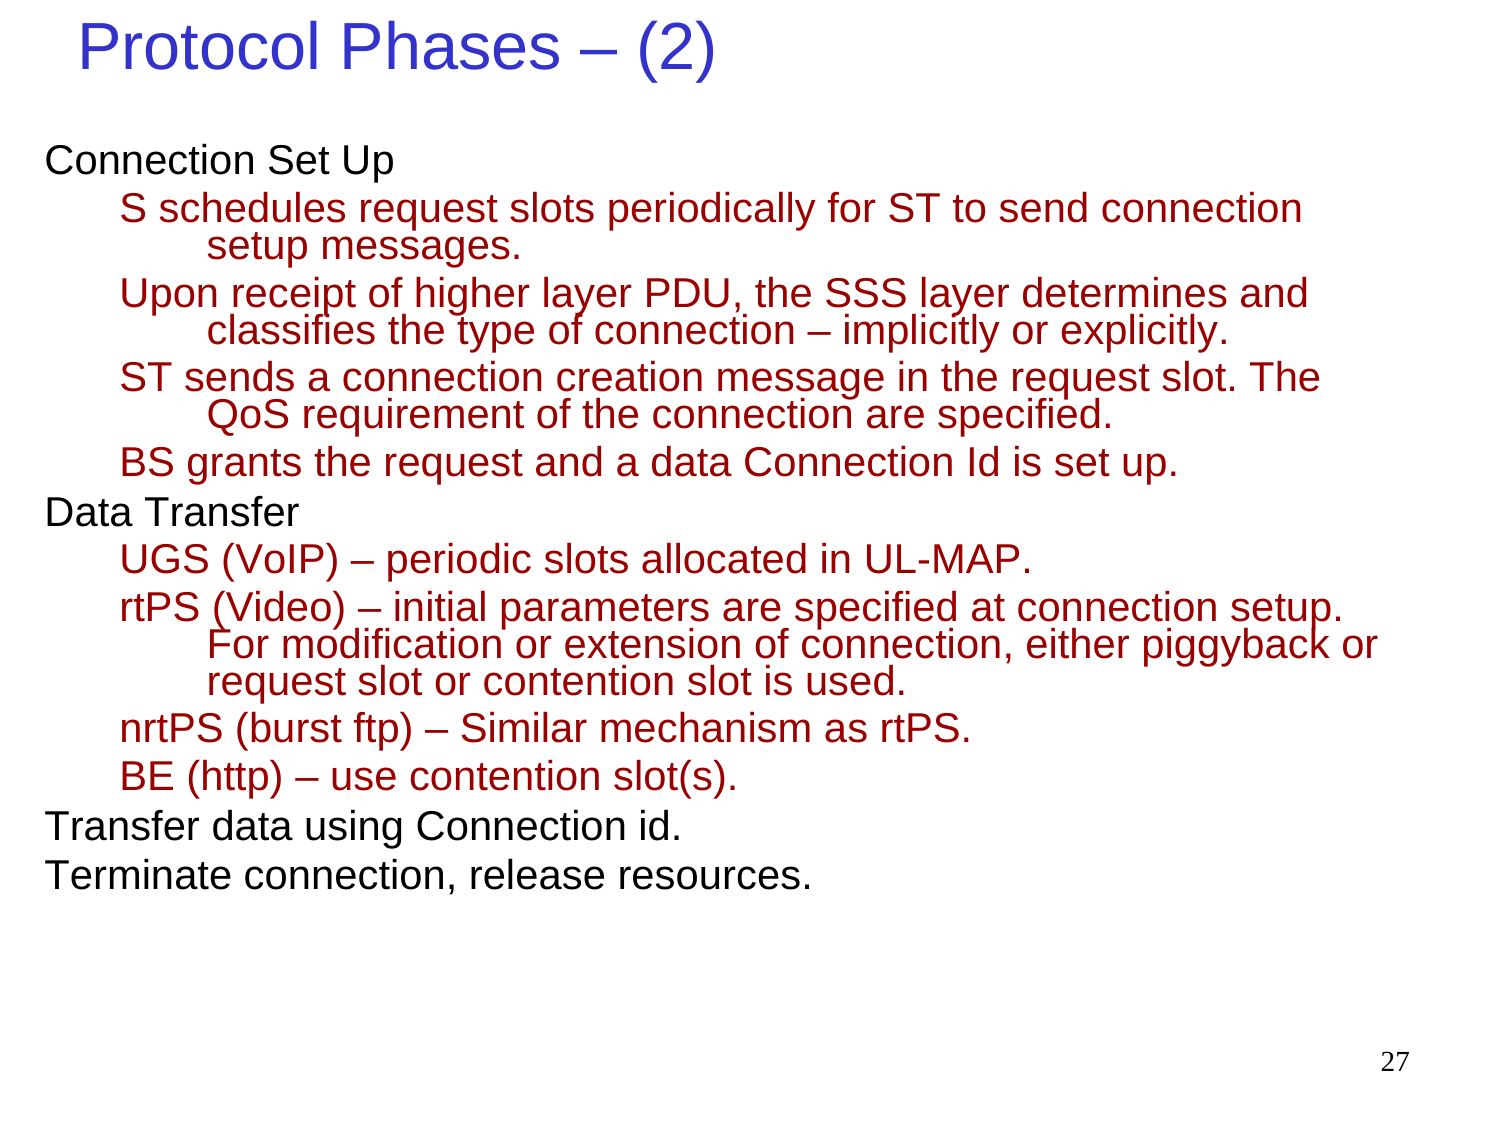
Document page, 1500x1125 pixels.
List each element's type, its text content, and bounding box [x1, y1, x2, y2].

title Protocol Phases – (2) [62, 0, 1413, 93]
list Connection Set Up S schedules request slots periodically for ST to send connection setup messages. Upon receipt of higher layer PDU, the SSS layer determines and classifies the type of connection – implicitly or explicitly. ST sends a connection creation message in the request slot. The QoS requirement of the connection are specified. BS grants the request and a data Connection Id is set up. Data Transfer UGS (VoIP) – periodic slots allocated in UL-MAP. rtPS (Video) – initial parameters are specified at connection setup. For modification or extension of connection, either piggyback or request slot or contention slot is used. nrtPS (burst ftp) – Similar mechanism as rtPS. BE (http) – use contention slot(s). Transfer data using Connection id. Terminate connection, release resources. [29, 137, 1425, 1058]
